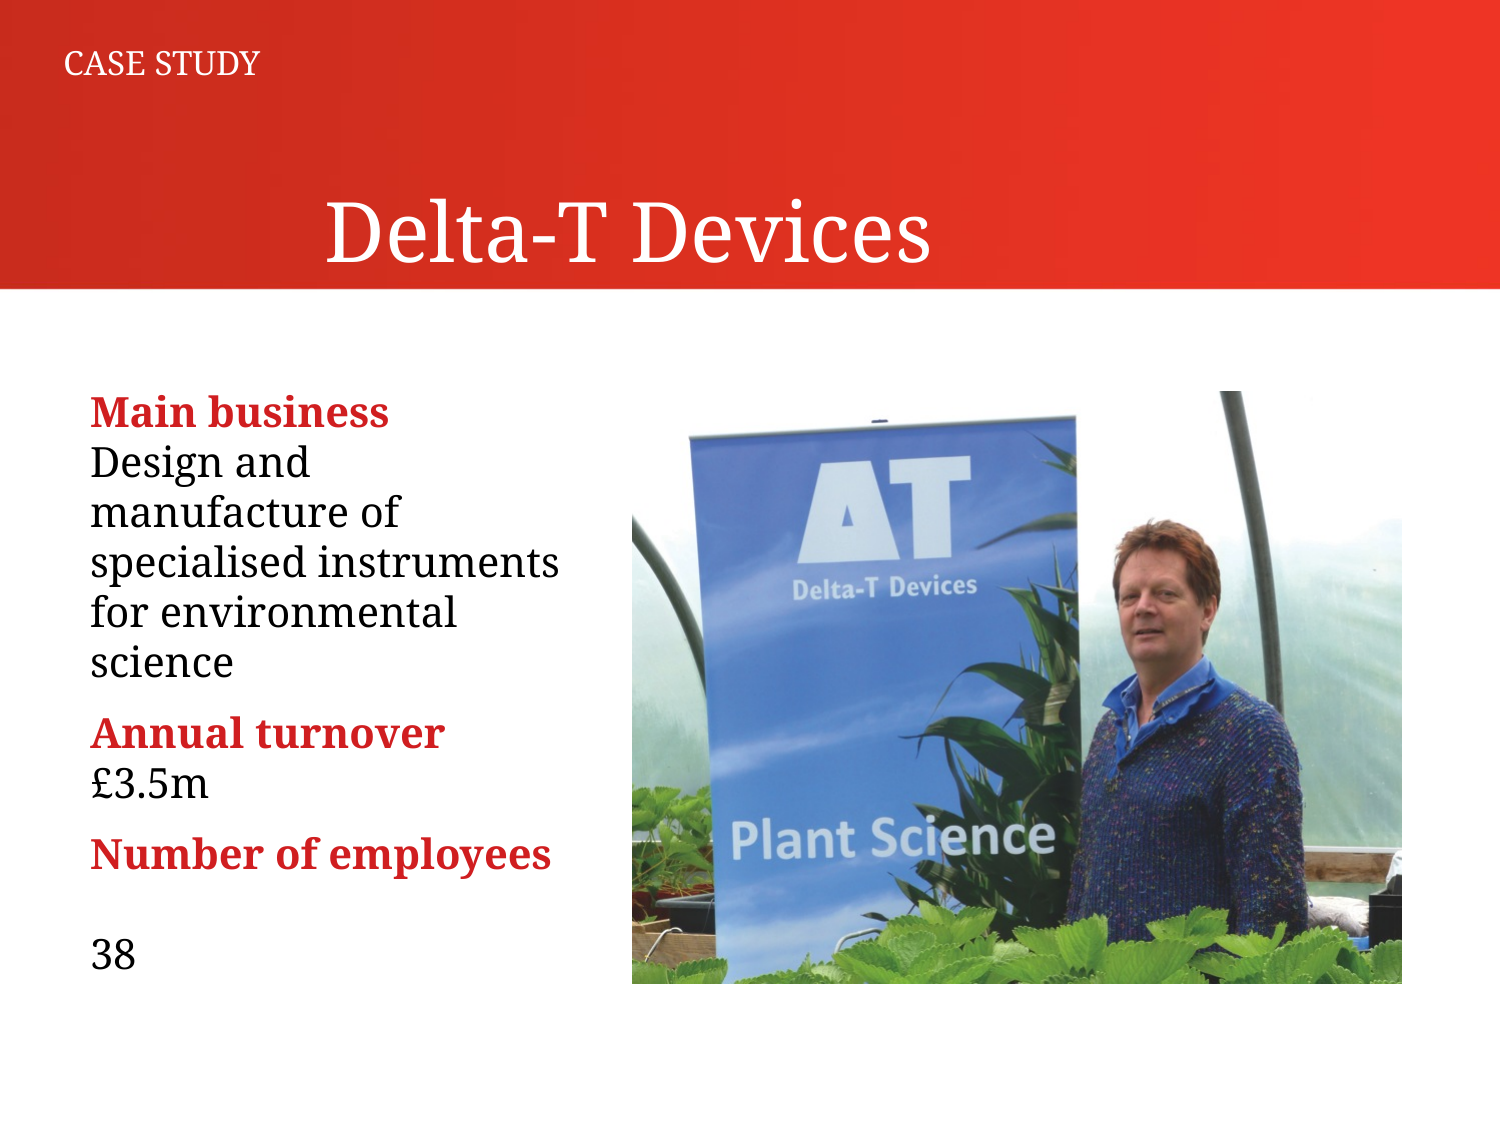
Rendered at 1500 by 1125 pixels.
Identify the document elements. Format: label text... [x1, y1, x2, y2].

title Delta-T Devices [310, 172, 1402, 287]
text_box CASE STUDY [48, 34, 342, 90]
text_box Main business Design and manufacture of specialised instruments for environmental science Annual turnover £3.5m Number of employees 38 [75, 378, 576, 1089]
picture [0, 0, 1500, 1125]
